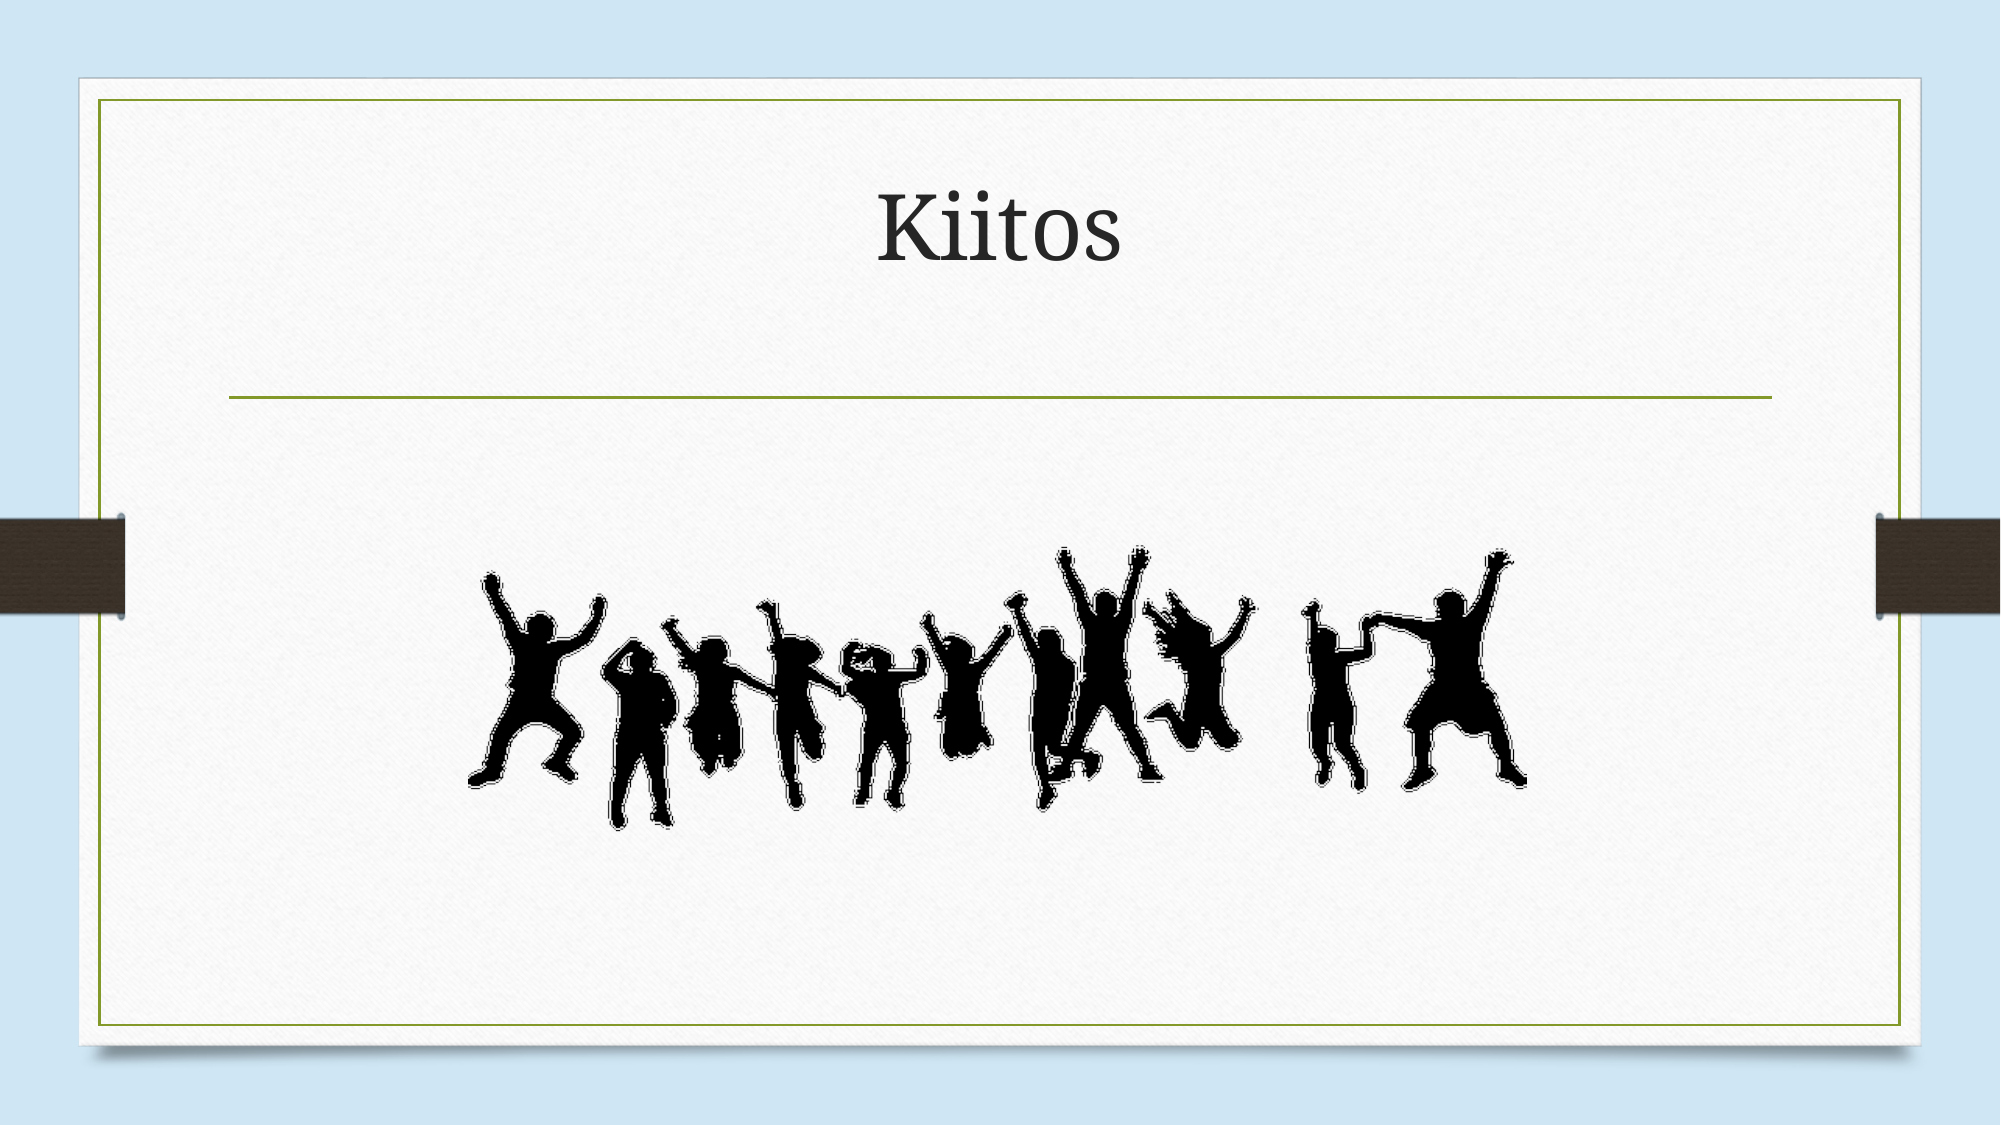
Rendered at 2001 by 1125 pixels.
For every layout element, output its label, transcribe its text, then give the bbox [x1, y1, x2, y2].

picture [0, 0, 2001, 1125]
title Kiitos [212, 161, 1788, 375]
